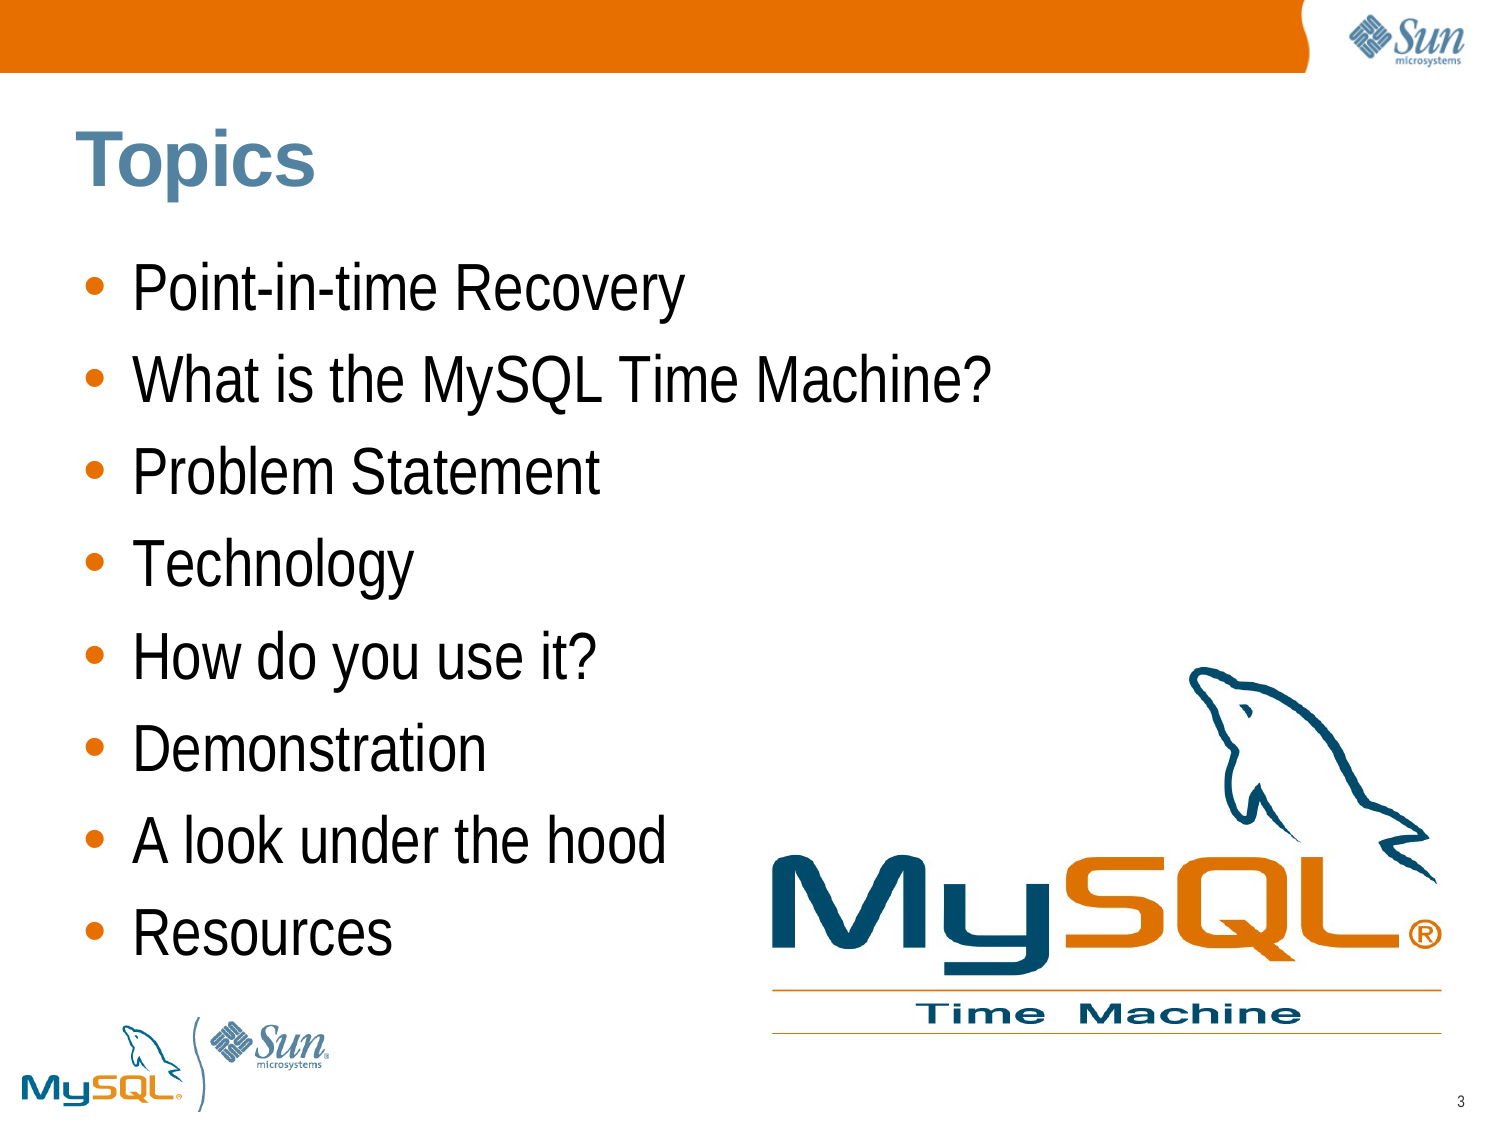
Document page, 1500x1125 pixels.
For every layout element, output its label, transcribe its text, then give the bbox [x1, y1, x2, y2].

title Topics [75, 123, 1437, 227]
picture [22, 1017, 329, 1112]
list Point-in-time Recovery What is the MySQL Time Machine? Problem Statement Technology How do you use it? Demonstration A look under the hood Resources [64, 258, 1401, 1062]
picture [0, 0, 1500, 73]
picture [771, 665, 1442, 1034]
